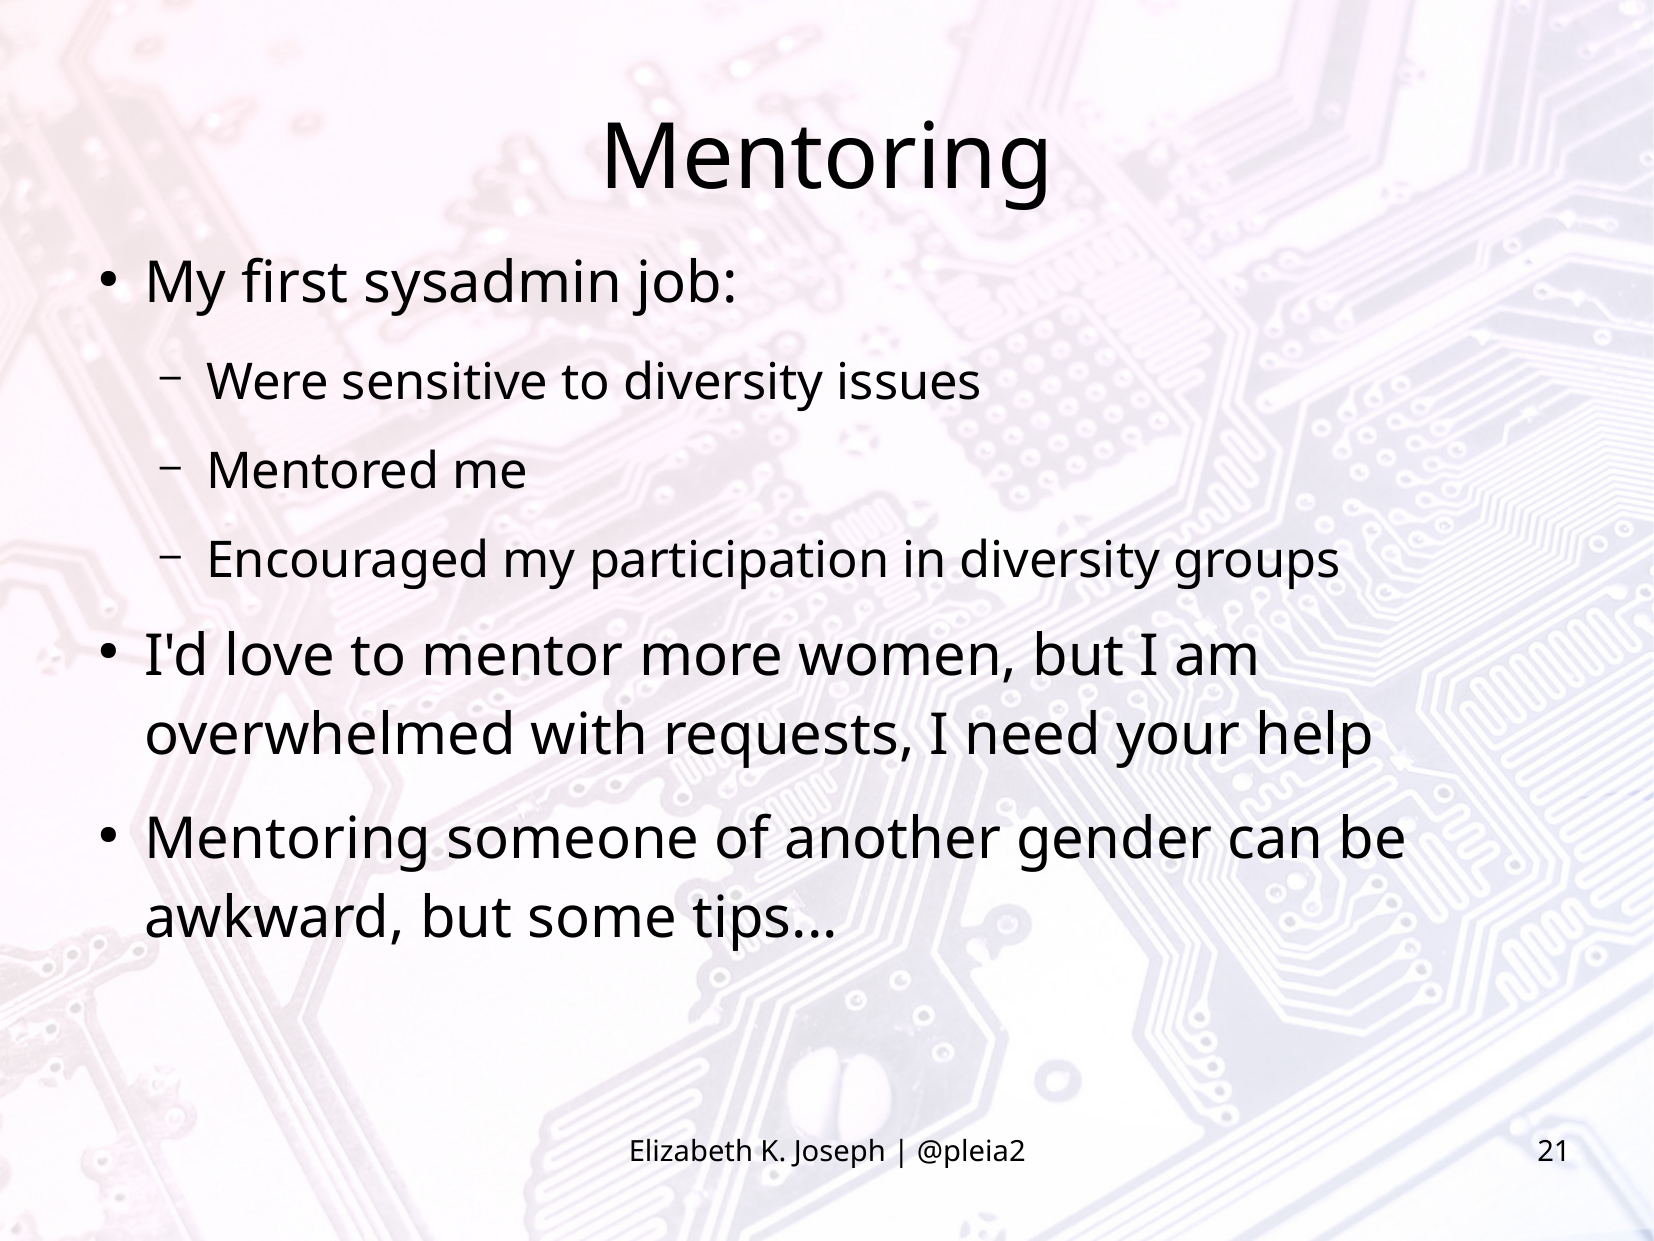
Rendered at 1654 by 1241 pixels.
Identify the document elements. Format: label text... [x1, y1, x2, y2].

picture [0, 0, 1654, 1241]
title Mentoring [82, 49, 1571, 240]
list My first sysadmin job: Were sensitive to diversity issues Mentored me Encouraged my participation in diversity groups I'd love to mentor more women, but I am overwhelmed with requests, I need your help Mentoring someone of another gender can be awkward, but some tips... [82, 240, 1571, 961]
